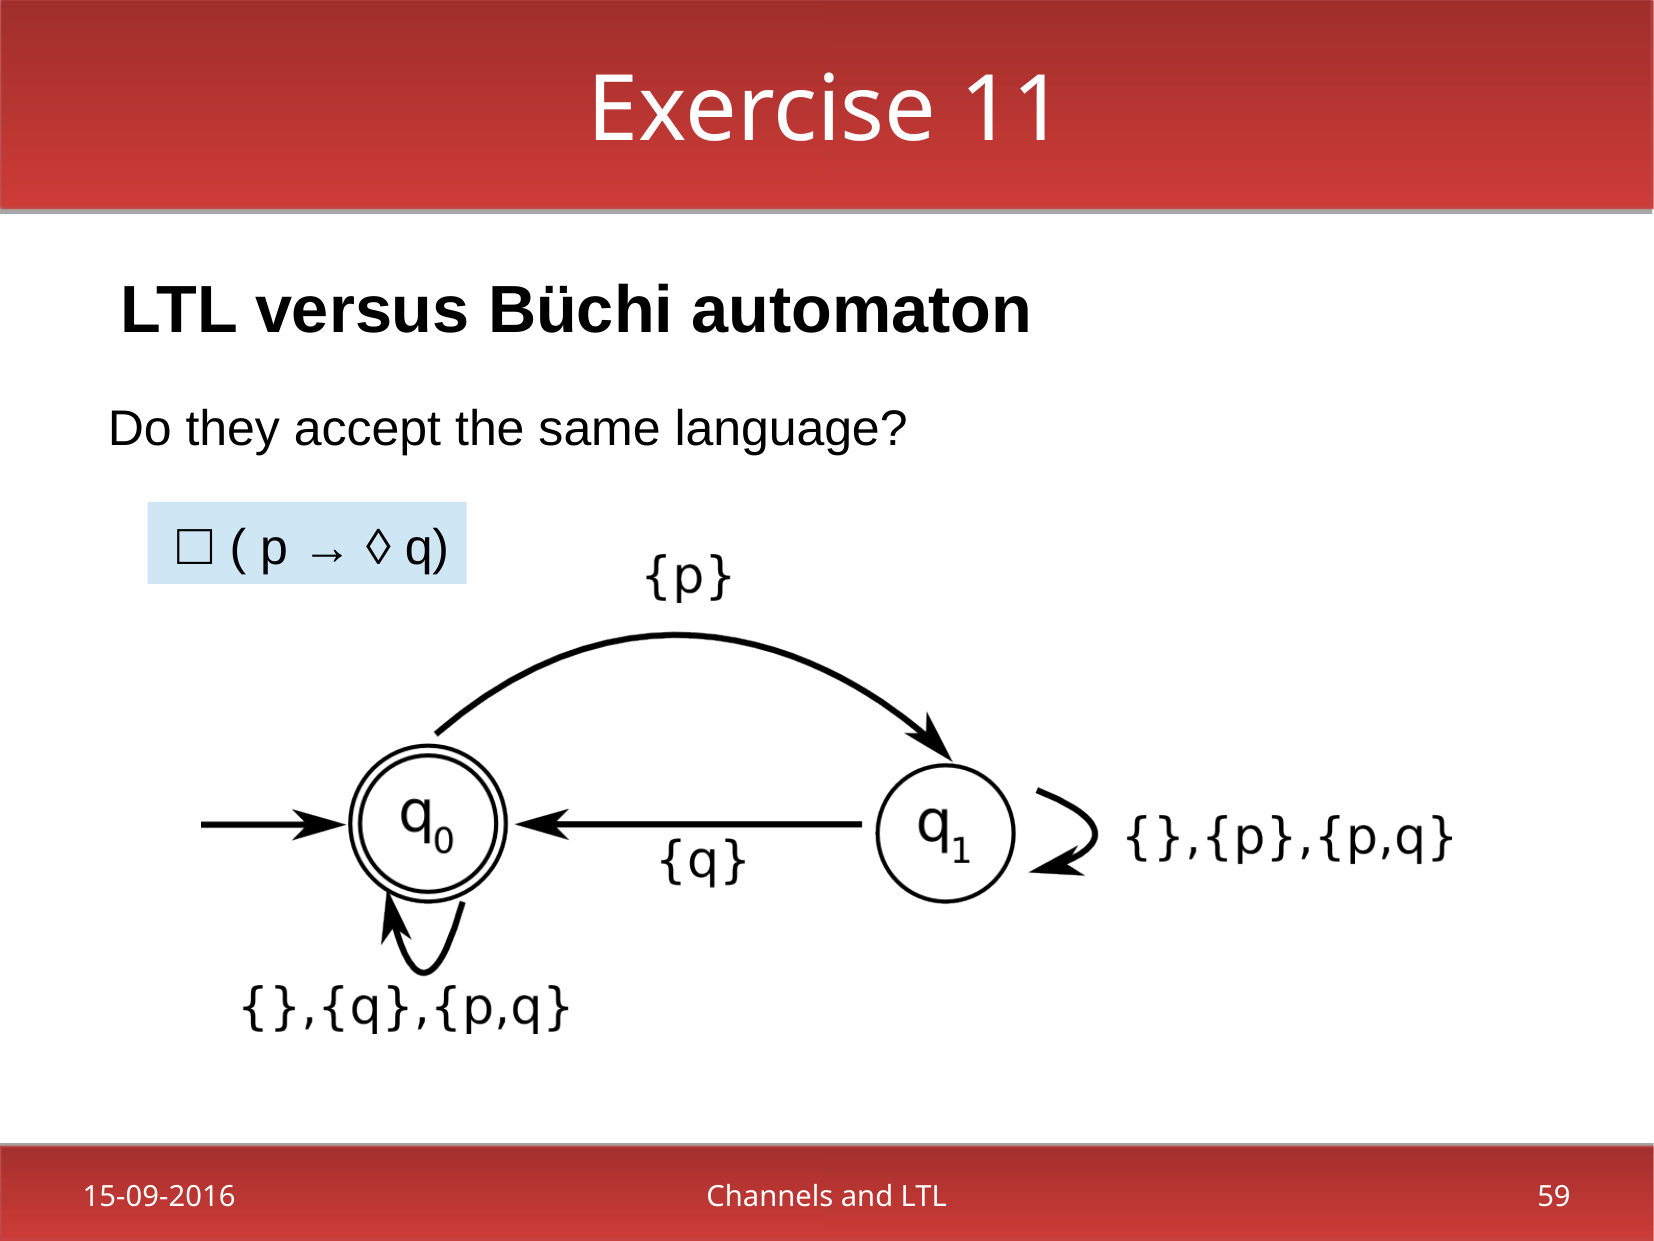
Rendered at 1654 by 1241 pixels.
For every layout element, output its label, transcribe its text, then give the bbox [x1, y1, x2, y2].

text_box Do they accept the same language? □ ( p → ◊ q) [93, 392, 924, 584]
picture [0, 0, 1654, 214]
picture [0, 1143, 1654, 1241]
picture [201, 554, 1452, 1034]
title Exercise 11 [59, 31, 1595, 178]
text_box LTL versus Büchi automaton [105, 264, 1209, 355]
